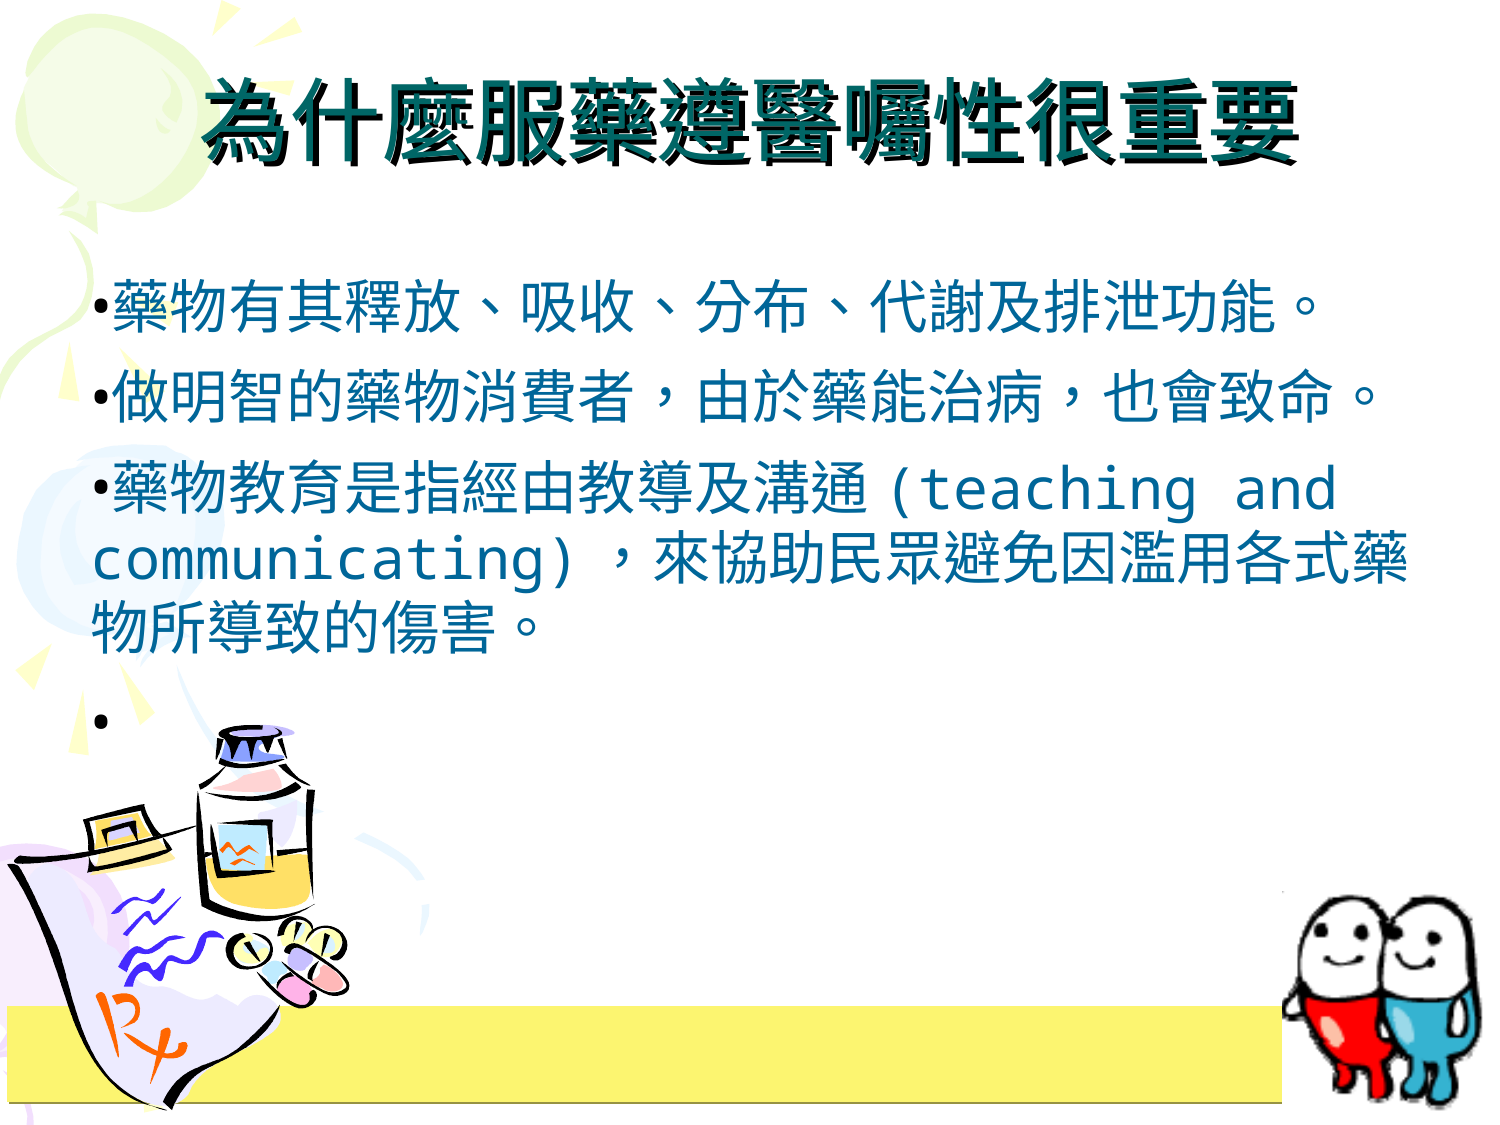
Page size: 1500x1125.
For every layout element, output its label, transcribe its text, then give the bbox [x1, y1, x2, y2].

title 為什麼服藥遵醫囑性很重要 [72, 16, 1426, 233]
text_box [355, 1006, 1282, 1102]
list 藥物有其釋放、吸收、分布、代謝及排泄功能。 做明智的藥物消費者，由於藥能治病，也會致命。 藥物教育是指經由教導及溝通(teaching and communicating)，來協助民眾避免因濫用各式藥物所導致的傷害。 [75, 262, 1426, 994]
picture [1282, 891, 1487, 1113]
picture [7, 720, 355, 1116]
